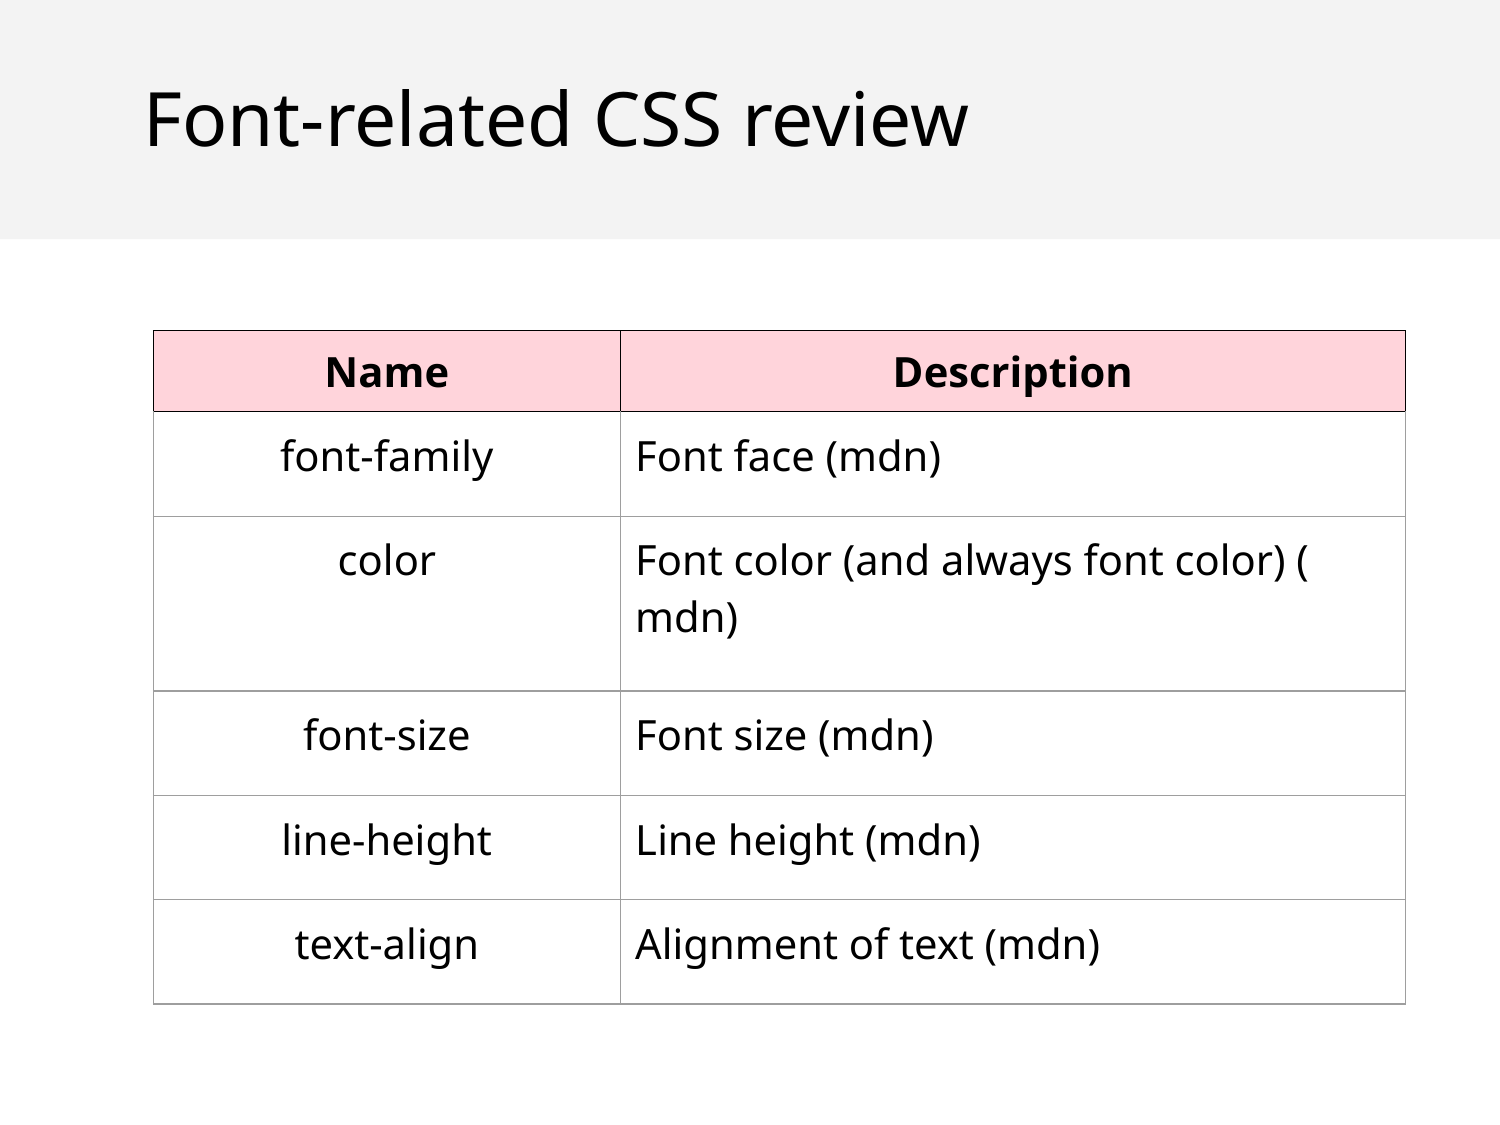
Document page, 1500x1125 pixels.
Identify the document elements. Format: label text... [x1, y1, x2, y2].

table_cell font-family [154, 412, 620, 516]
title Font-related CSS review [128, 56, 1372, 183]
table_header Name [154, 331, 620, 411]
table_cell Font face (mdn) [621, 412, 1405, 516]
table_cell Font color (and always font color) (mdn) [621, 517, 1405, 690]
table_cell text-align [154, 900, 620, 1003]
table_header Description [621, 331, 1405, 411]
table_cell Font size (mdn) [621, 692, 1405, 795]
table_cell color [154, 517, 620, 690]
table_cell Alignment of text (mdn) [621, 900, 1405, 1003]
table_cell Line height (mdn) [621, 796, 1405, 899]
table_cell font-size [154, 692, 620, 795]
table_cell line-height [154, 796, 620, 899]
